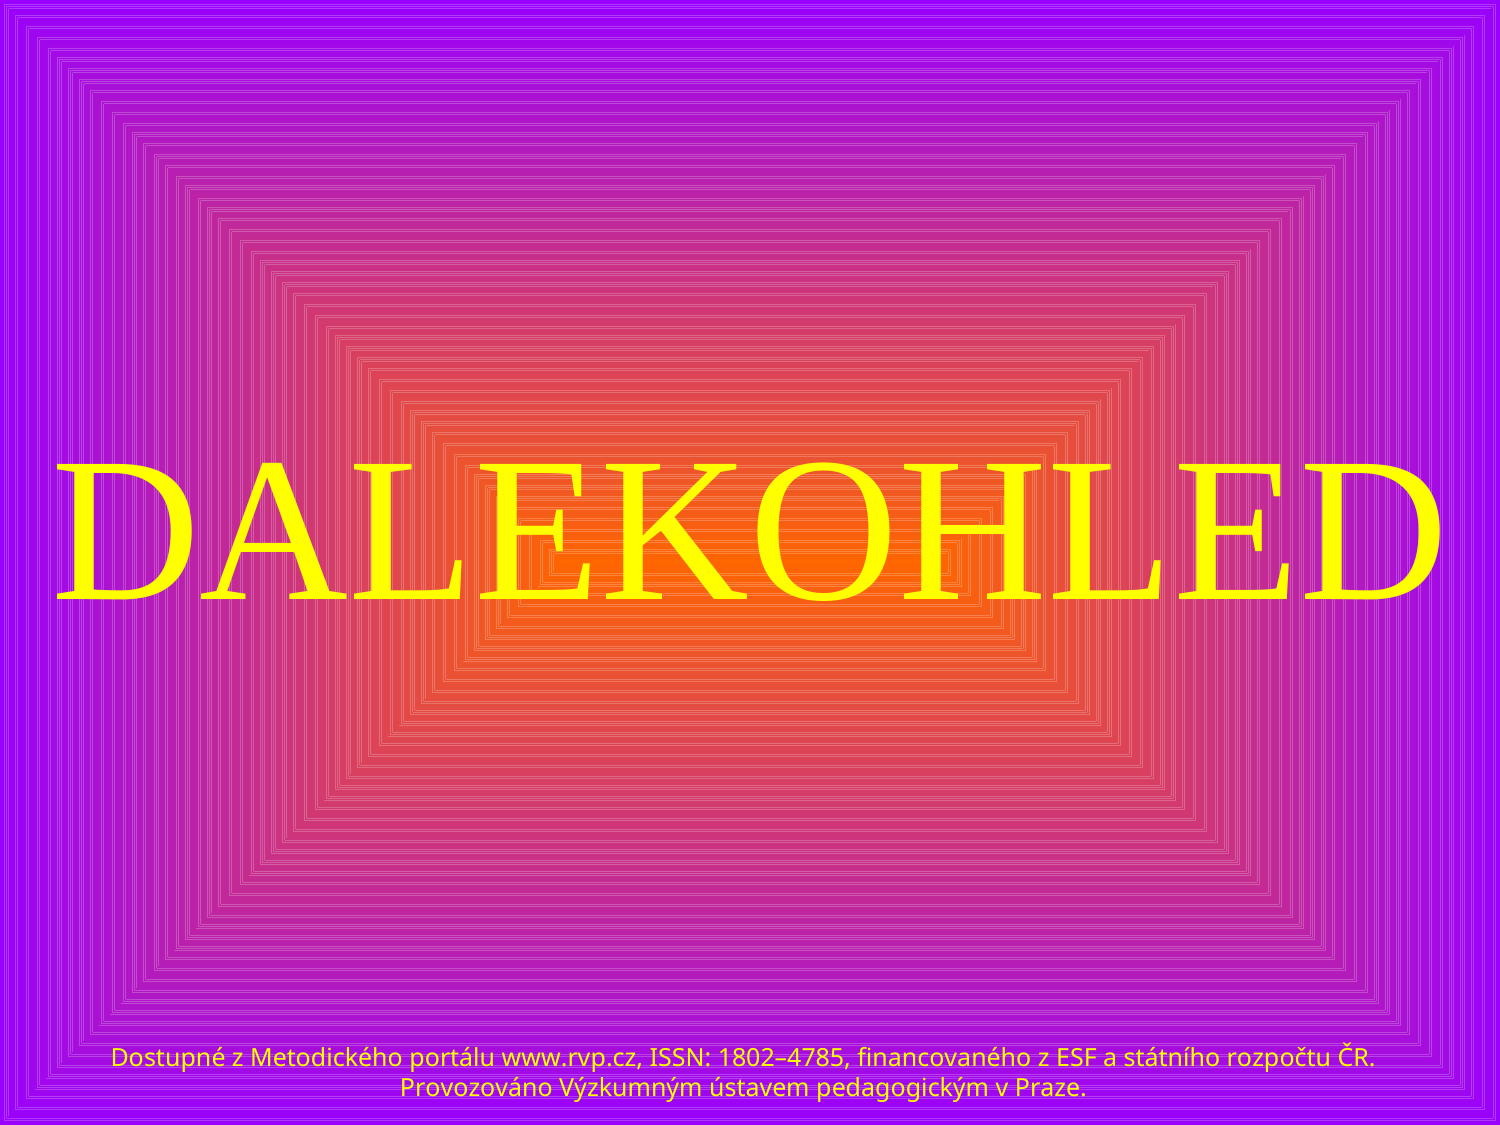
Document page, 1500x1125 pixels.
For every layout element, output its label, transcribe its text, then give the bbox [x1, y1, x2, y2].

text_box Dostupné z Metodického portálu www.rvp.cz, ISSN: 1802–4785, financovaného z ESF a státního rozpočtu ČR. Provozováno Výzkumným ústavem pedagogickým v Praze. [35, 1041, 1454, 1102]
text_box DALEKOHLED [0, 385, 1500, 649]
